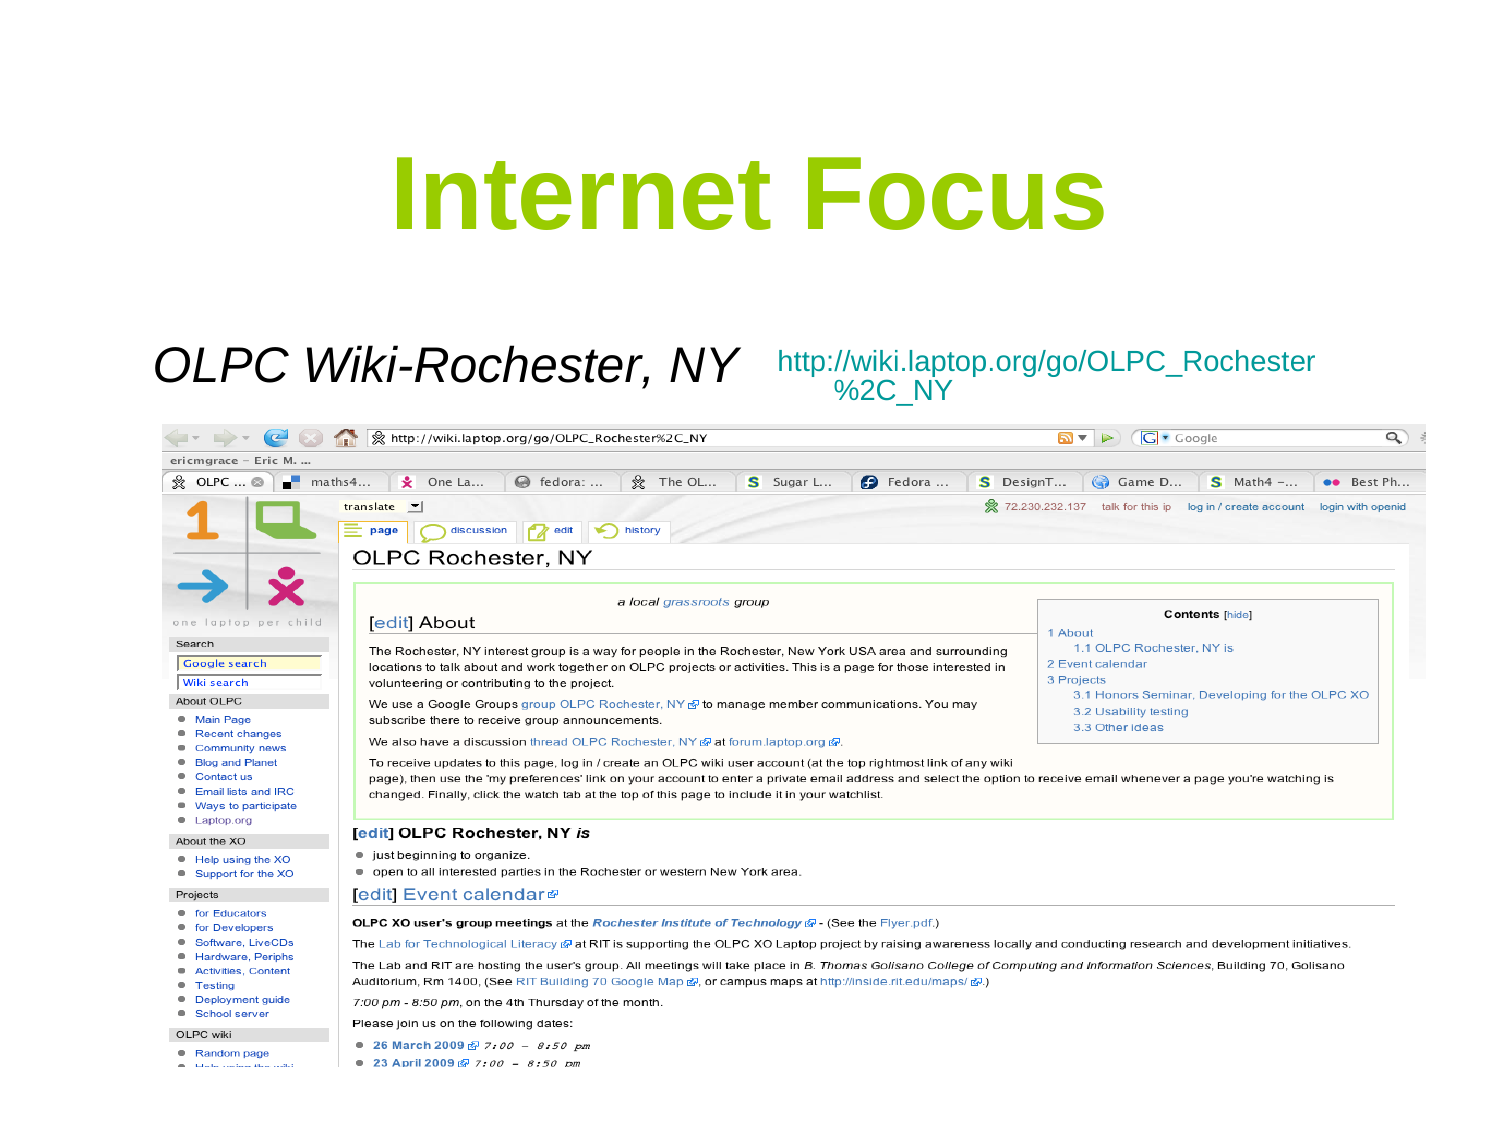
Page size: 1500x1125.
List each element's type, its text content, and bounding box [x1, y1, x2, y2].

list http://wiki.laptop.org/go/OLPC_Rochester%2C_NY [762, 299, 1388, 424]
title Internet Focus [112, 99, 1388, 288]
text_box OLPC Wiki-Rochester, NY [137, 324, 754, 401]
picture [162, 424, 1426, 1067]
